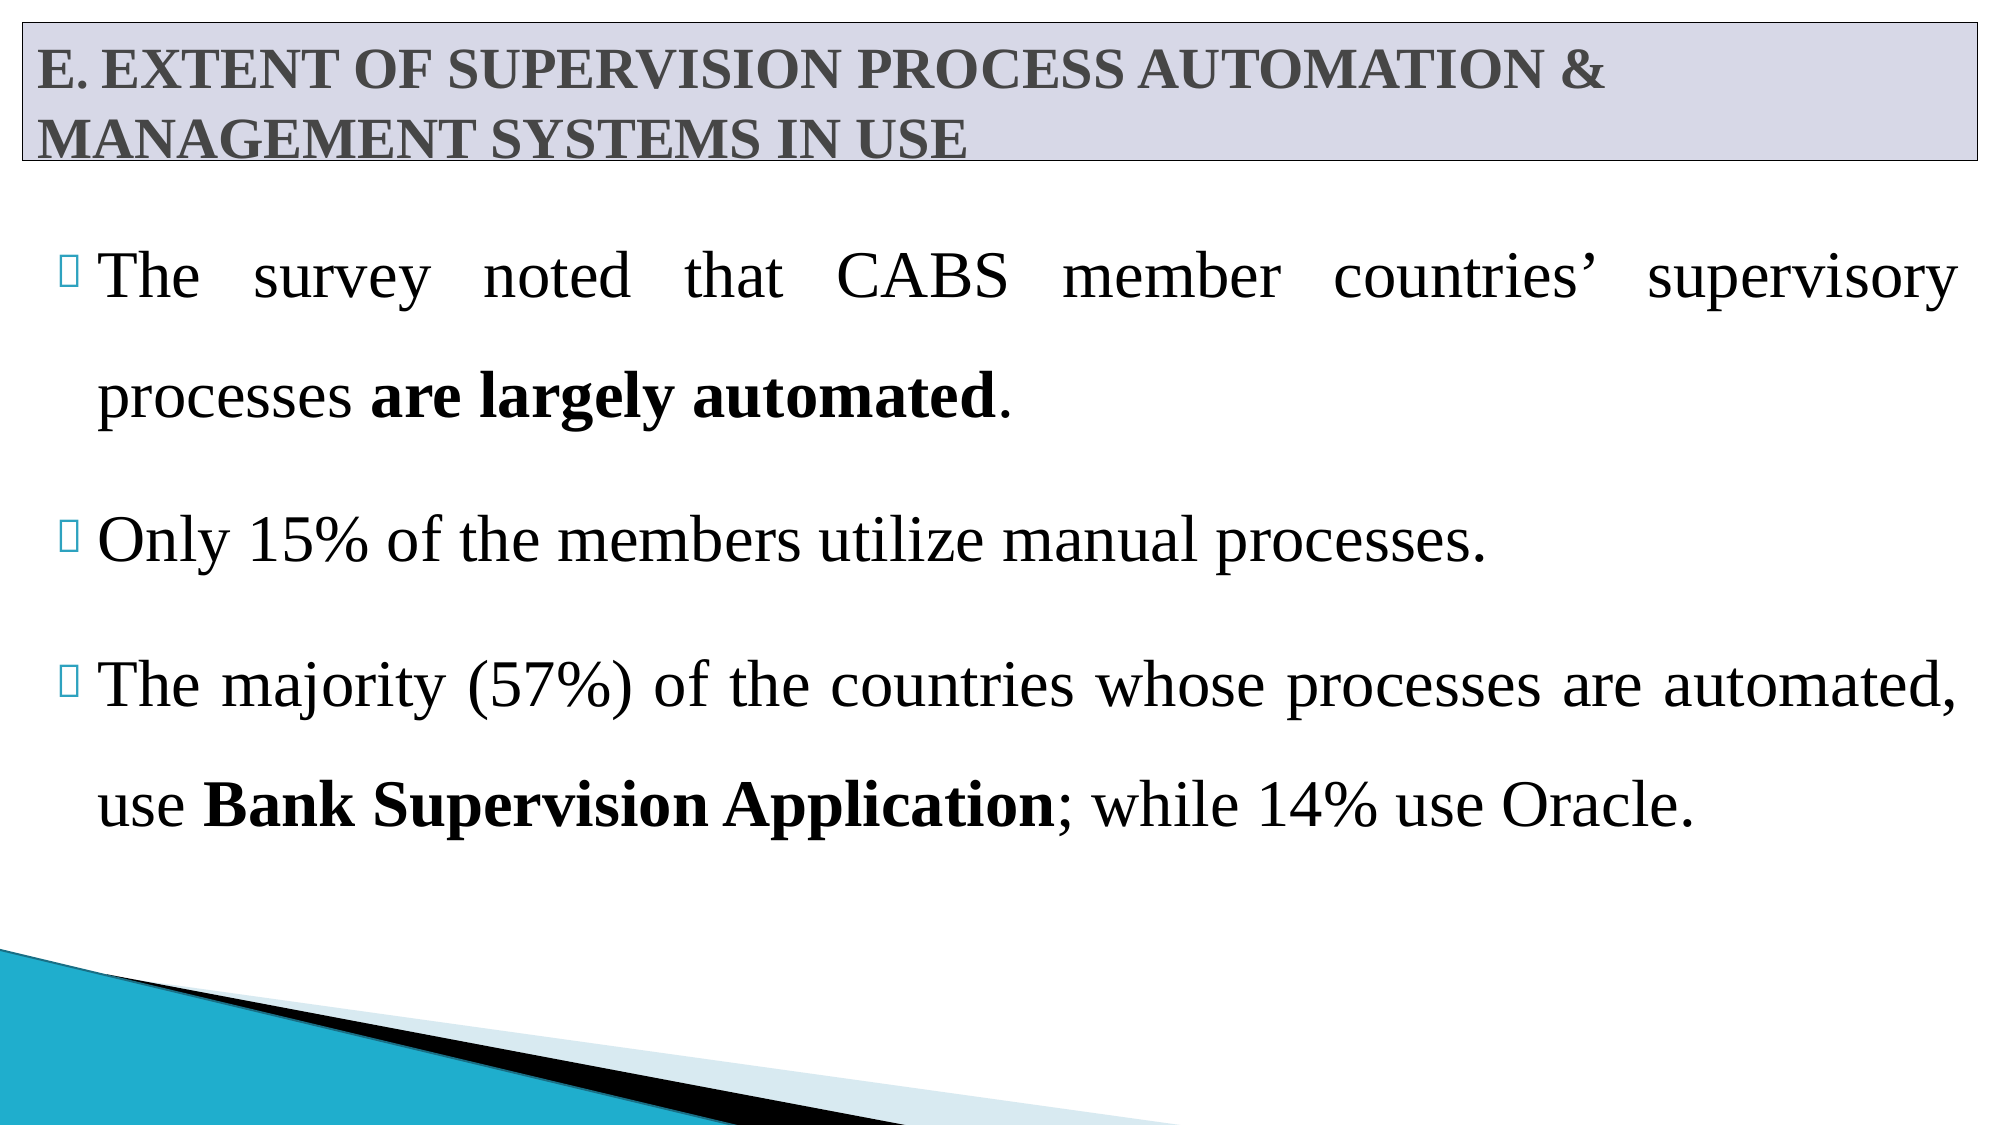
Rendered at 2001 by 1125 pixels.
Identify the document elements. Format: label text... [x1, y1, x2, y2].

list The survey noted that CABS member countries’ supervisory processes are largely automated. Only 15% of the members utilize manual processes. The majority (57%) of the countries whose processes are automated, use Bank Supervision Application; while 14% use Oracle. [22, 183, 1978, 1095]
title E. EXTENT OF SUPERVISION PROCESS AUTOMATION & MANAGEMENT SYSTEMS IN USE [22, 22, 1978, 161]
